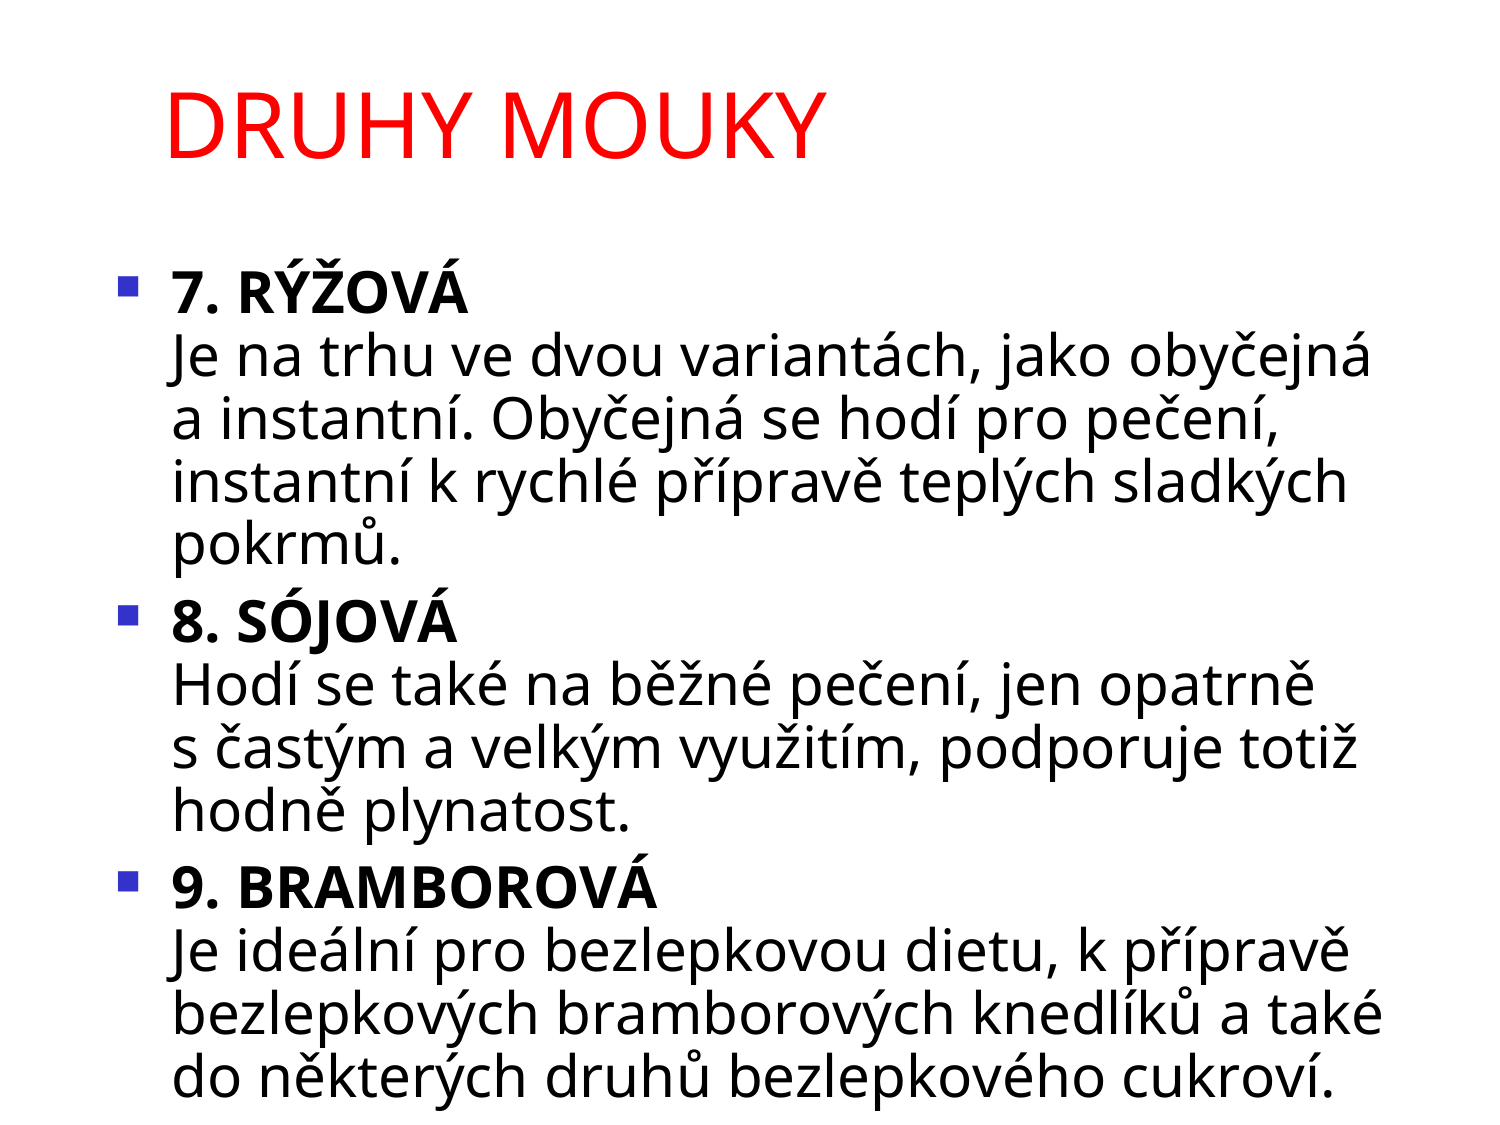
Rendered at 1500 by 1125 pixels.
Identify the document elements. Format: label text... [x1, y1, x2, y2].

title DRUHY MOUKY [147, 0, 1427, 185]
list 7. RÝŽOVÁ Je na trhu ve dvou variantách, jako obyčejná a instantní. Obyčejná se hodí pro pečení, instantní k rychlé přípravě teplých sladkých pokrmů. 8. SÓJOVÁ Hodí se také na běžné pečení, jen opatrně s častým a velkým využitím, podporuje totiž hodně plynatost. 9. BRAMBOROVÁ Je ideální pro bezlepkovou dietu, k přípravě bezlepkových bramborových knedlíků a také do některých druhů bezlepkového cukroví. [100, 255, 1471, 1125]
